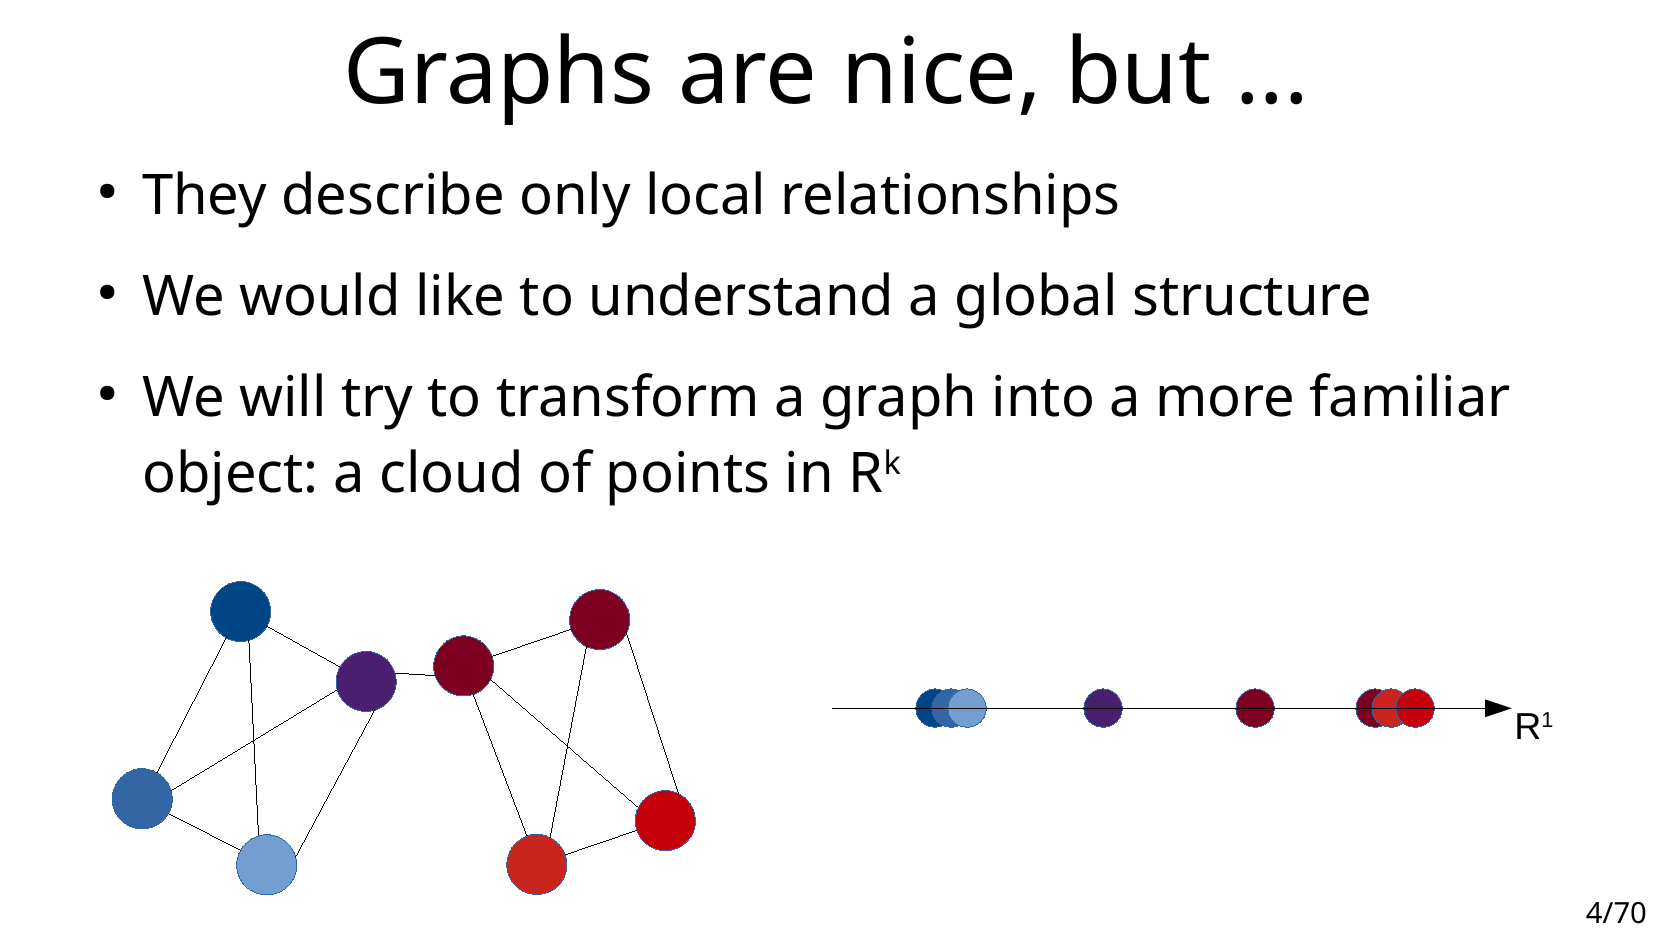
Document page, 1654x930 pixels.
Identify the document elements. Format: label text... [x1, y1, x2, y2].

text_box [1083, 709, 1123, 728]
text_box [433, 635, 494, 696]
text_box [1355, 709, 1435, 728]
text_box [569, 589, 630, 650]
text_box [1235, 709, 1275, 728]
text_box [635, 790, 696, 851]
text_box R1 [1499, 698, 1569, 756]
text_box [915, 688, 987, 708]
text_box [506, 834, 567, 895]
text_box [112, 768, 173, 829]
text_box [210, 581, 271, 642]
text_box [336, 651, 397, 712]
text_box [915, 709, 987, 728]
text_box [236, 834, 297, 895]
text_box [1355, 688, 1435, 708]
text_box [1083, 688, 1123, 708]
title Graphs are nice, but ... [82, 2, 1571, 135]
list They describe only local relationships We would like to understand a global structure We will try to transform a graph into a more familiar object: a cloud of points in Rk [82, 154, 1571, 516]
text_box [1235, 688, 1275, 708]
